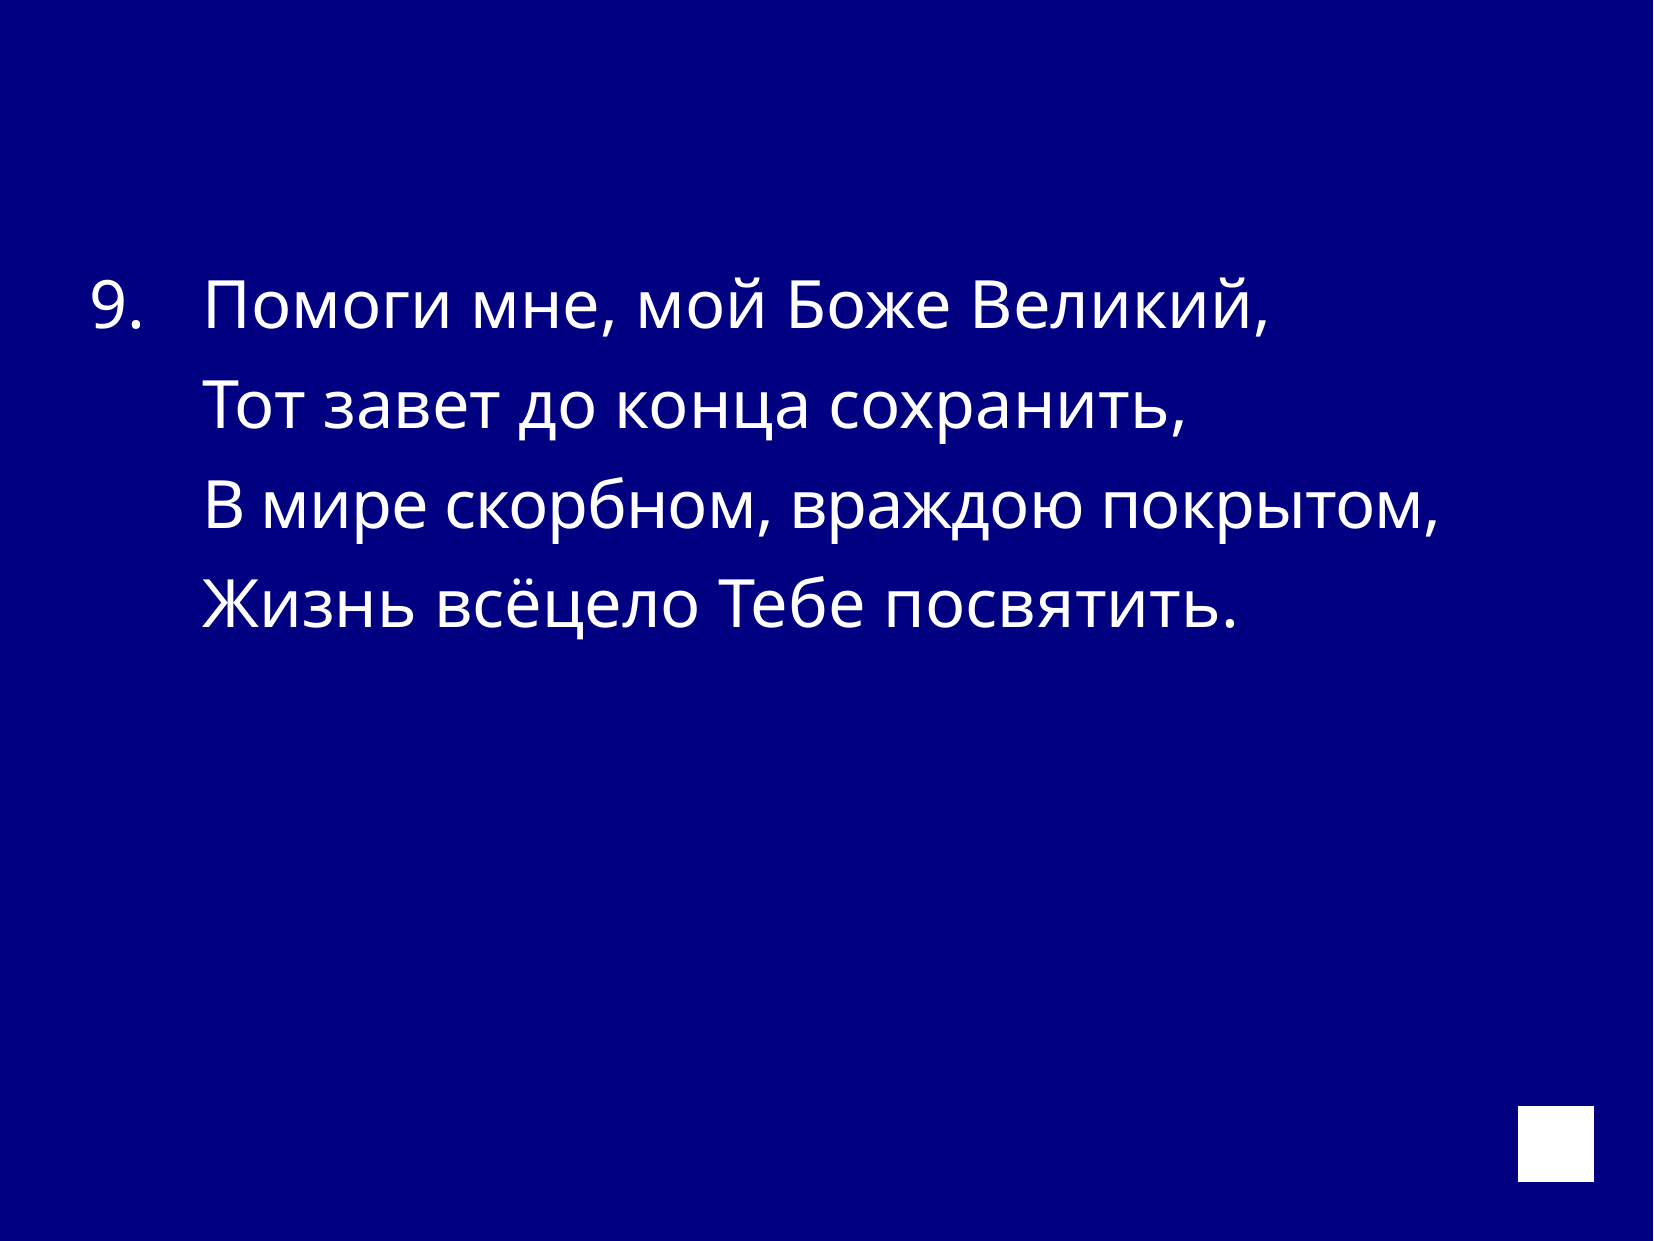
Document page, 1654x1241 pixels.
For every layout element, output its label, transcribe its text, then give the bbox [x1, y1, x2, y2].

text_box [1518, 1106, 1594, 1182]
text_box 9. Помоги мне, мой Боже Великий, Тот завет до конца сохранить, В мире скорбном, враждою покрытом, Жизнь всёцело Тебе посвятить. [75, 150, 1576, 1163]
